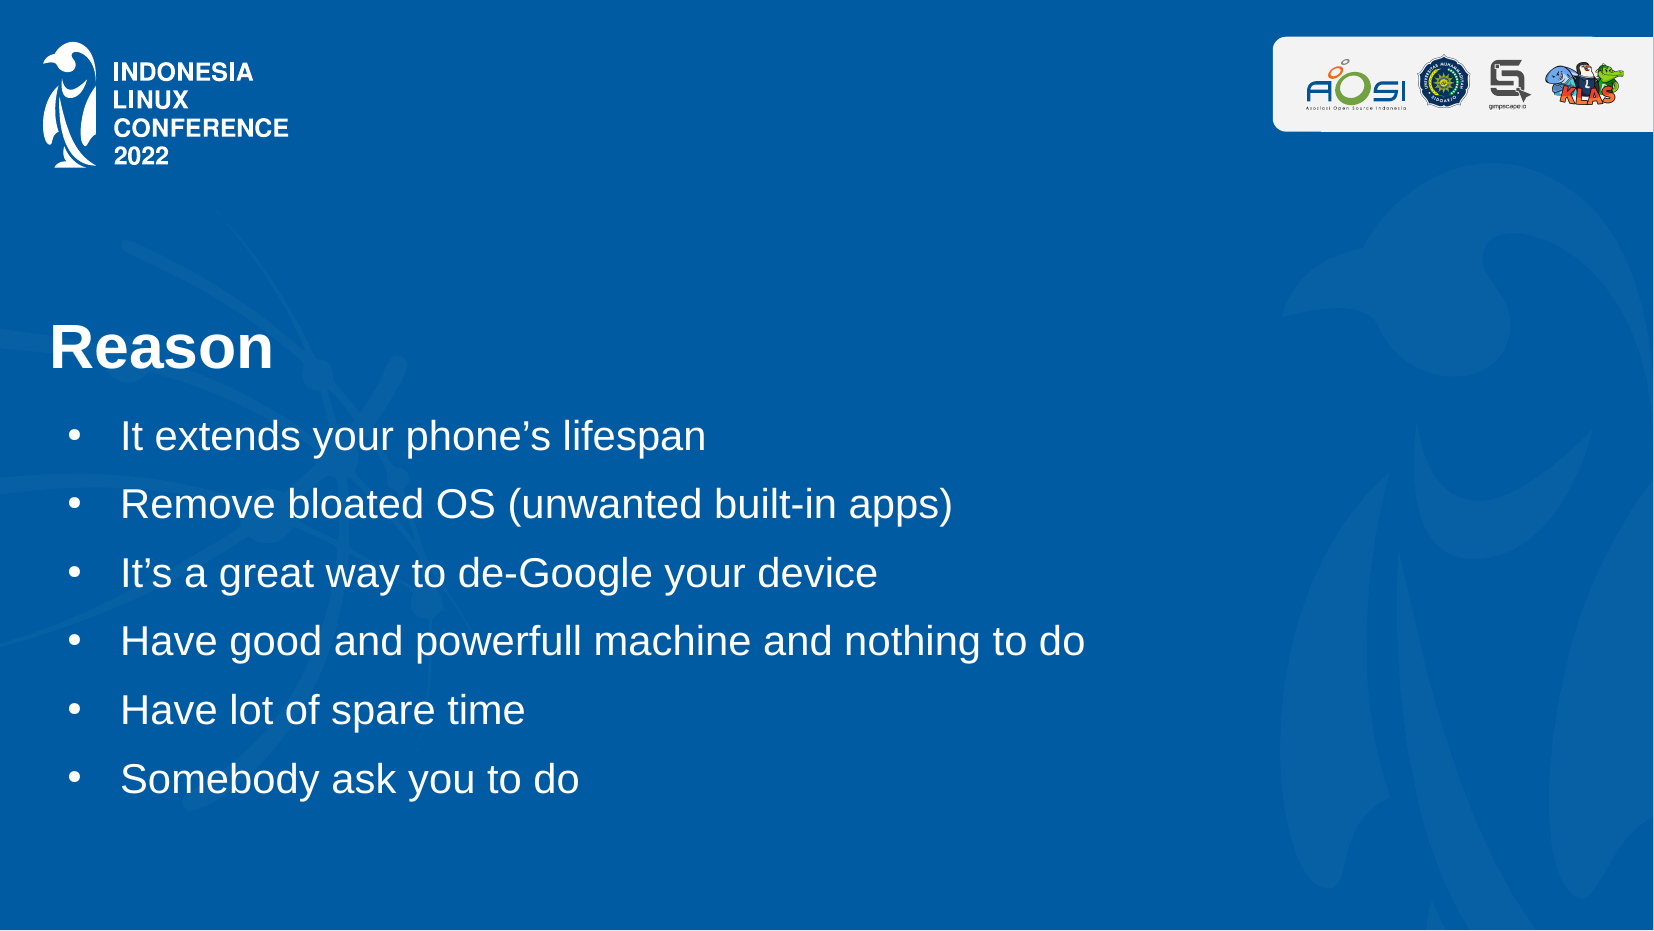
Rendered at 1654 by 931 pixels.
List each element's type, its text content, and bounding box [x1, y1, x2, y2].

title Reason [49, 281, 1538, 412]
list It extends your phone’s lifespan Remove bloated OS (unwanted built-in apps) It’s a great way to de-Google your device Have good and powerfull machine and nothing to do Have lot of spare time Somebody ask you to do [49, 412, 1538, 868]
picture [1417, 54, 1471, 108]
picture [1545, 62, 1624, 105]
